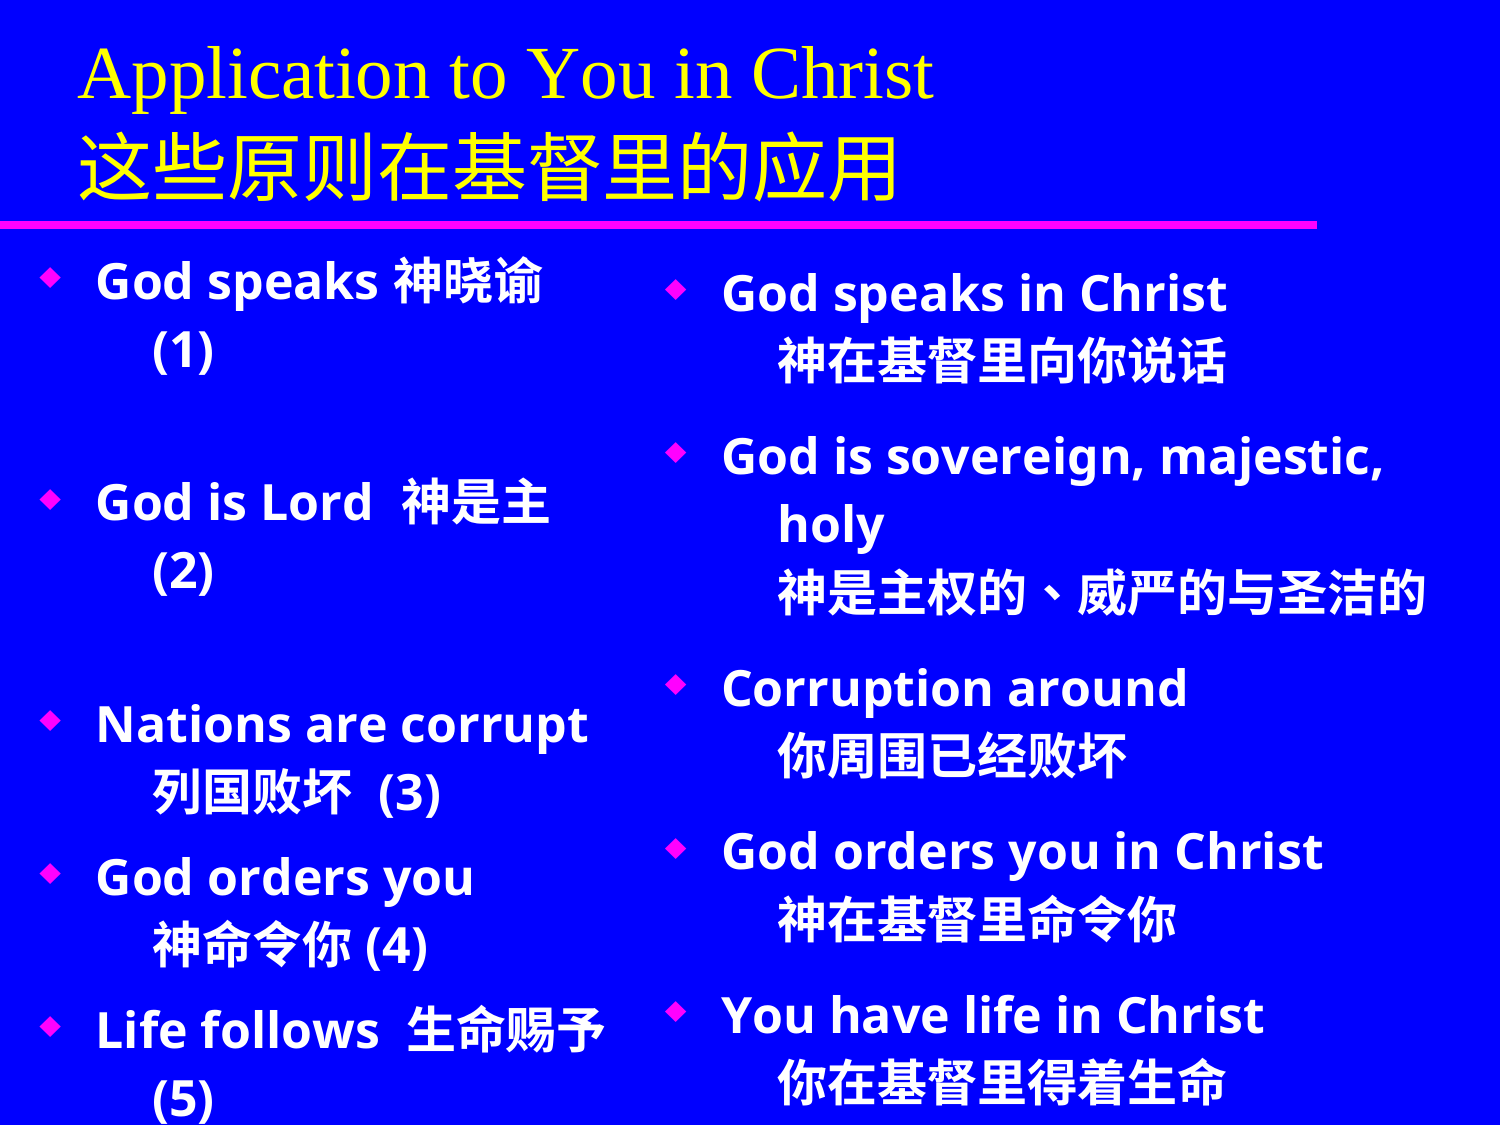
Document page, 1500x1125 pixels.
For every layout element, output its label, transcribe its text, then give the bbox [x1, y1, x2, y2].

list God speaks神晓谕 (1) God is Lord 神是主(2) Nations are corrupt 列国败坏 (3) God orders you 神命令你(4) Life follows 生命赐予(5) [24, 238, 641, 1018]
title Application to You in Christ 这些原则在基督里的应用 [62, 39, 1338, 225]
list God speaks in Christ 神在基督里向你说话 God is sovereign, majestic, holy 神是主权的、威严的与圣洁的 Corruption around 你周围已经败坏 God orders you in Christ 神在基督里命令你 You have life in Christ 你在基督里得着生命 [649, 249, 1475, 1052]
